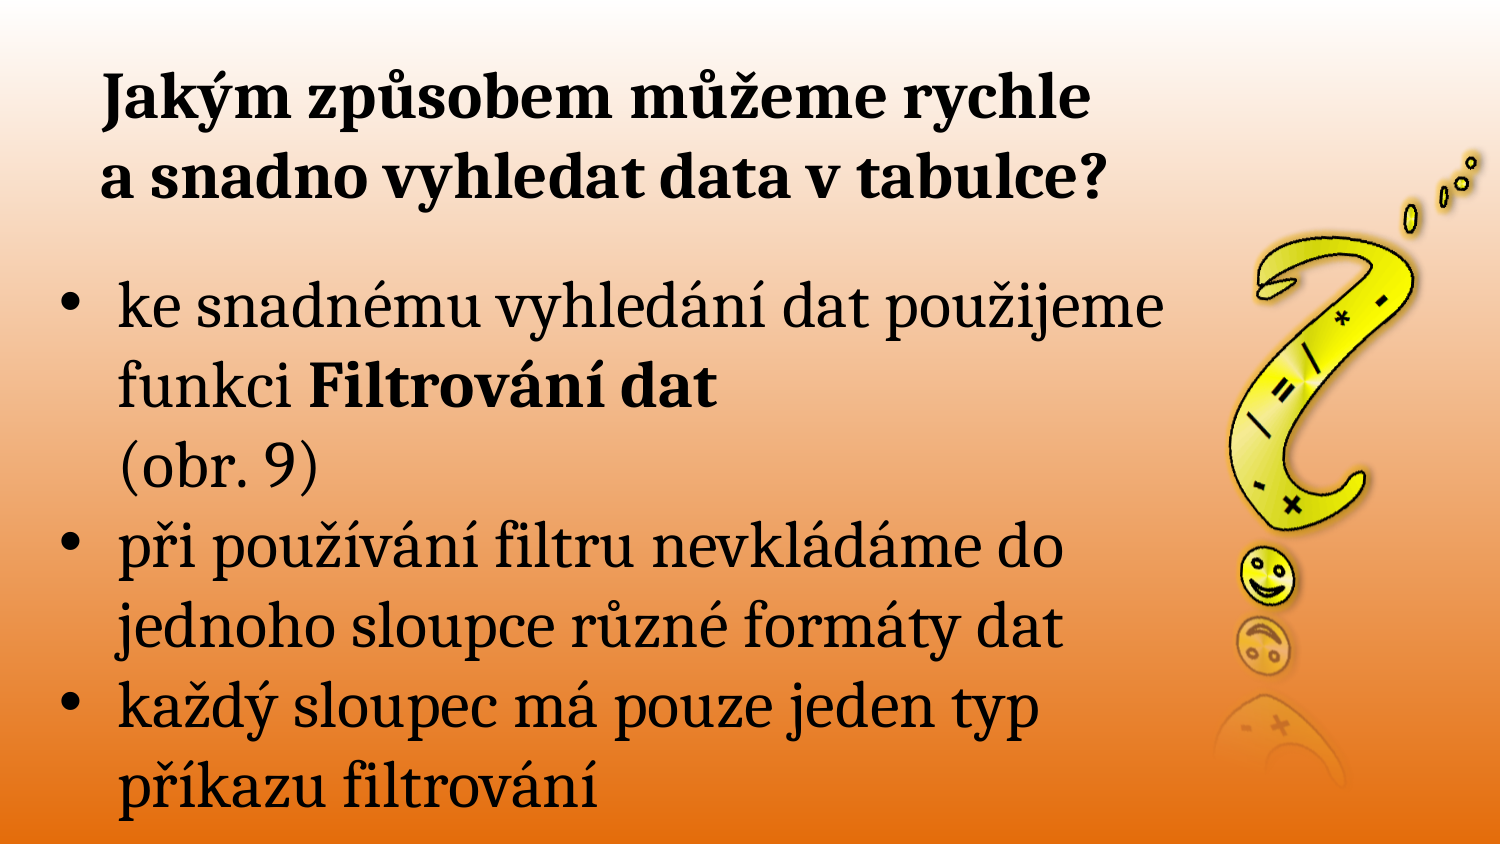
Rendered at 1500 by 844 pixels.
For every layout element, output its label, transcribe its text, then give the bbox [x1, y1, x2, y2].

text_box ke snadnému vyhledání dat použijeme funkci Filtrování dat (obr. 9) při používání filtru nevkládáme do jednoho sloupce různé formáty dat každý sloupec má pouze jeden typ příkazu filtrování [0, 253, 1211, 844]
text_box Jakým způsobem můžeme rychle a snadno vyhledat data v tabulce? [0, 43, 1211, 220]
picture [1184, 121, 1500, 844]
